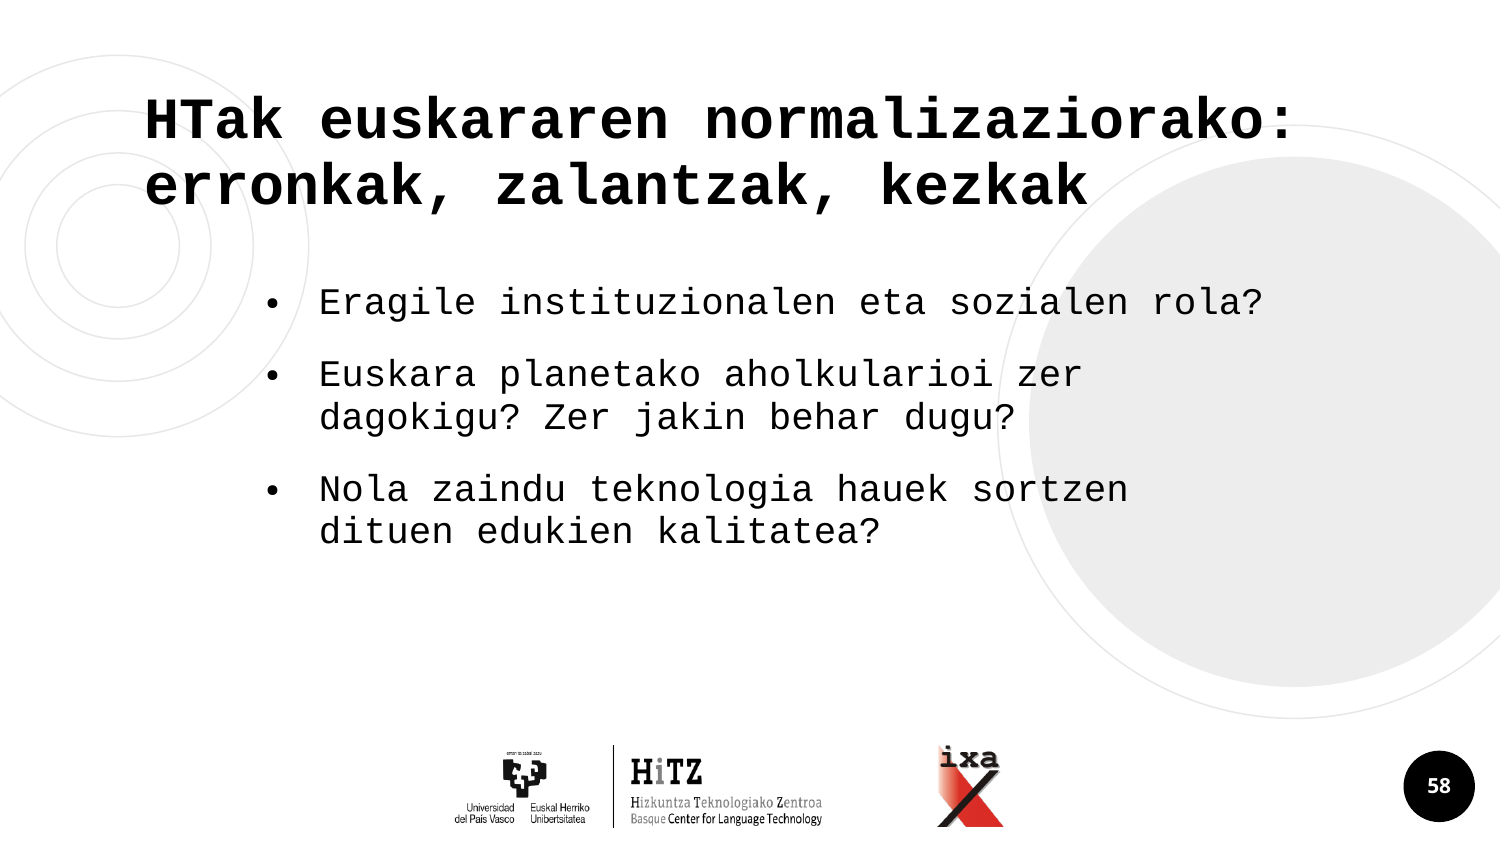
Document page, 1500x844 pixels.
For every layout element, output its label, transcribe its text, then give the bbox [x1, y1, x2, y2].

picture [937, 744, 1004, 827]
list Eragile instituzionalen eta sozialen rola? Euskara planetako aholkularioi zer dagokigu? Zer jakin behar dugu? Nola zaindu teknologia hauek sortzen dituen edukien kalitatea? [248, 283, 1276, 702]
picture [450, 745, 827, 828]
text_box <zenbakia> [1403, 750, 1475, 823]
text_box HTak euskararen normalizaziorako: erronkak, zalantzak, kezkak [129, 82, 1335, 296]
